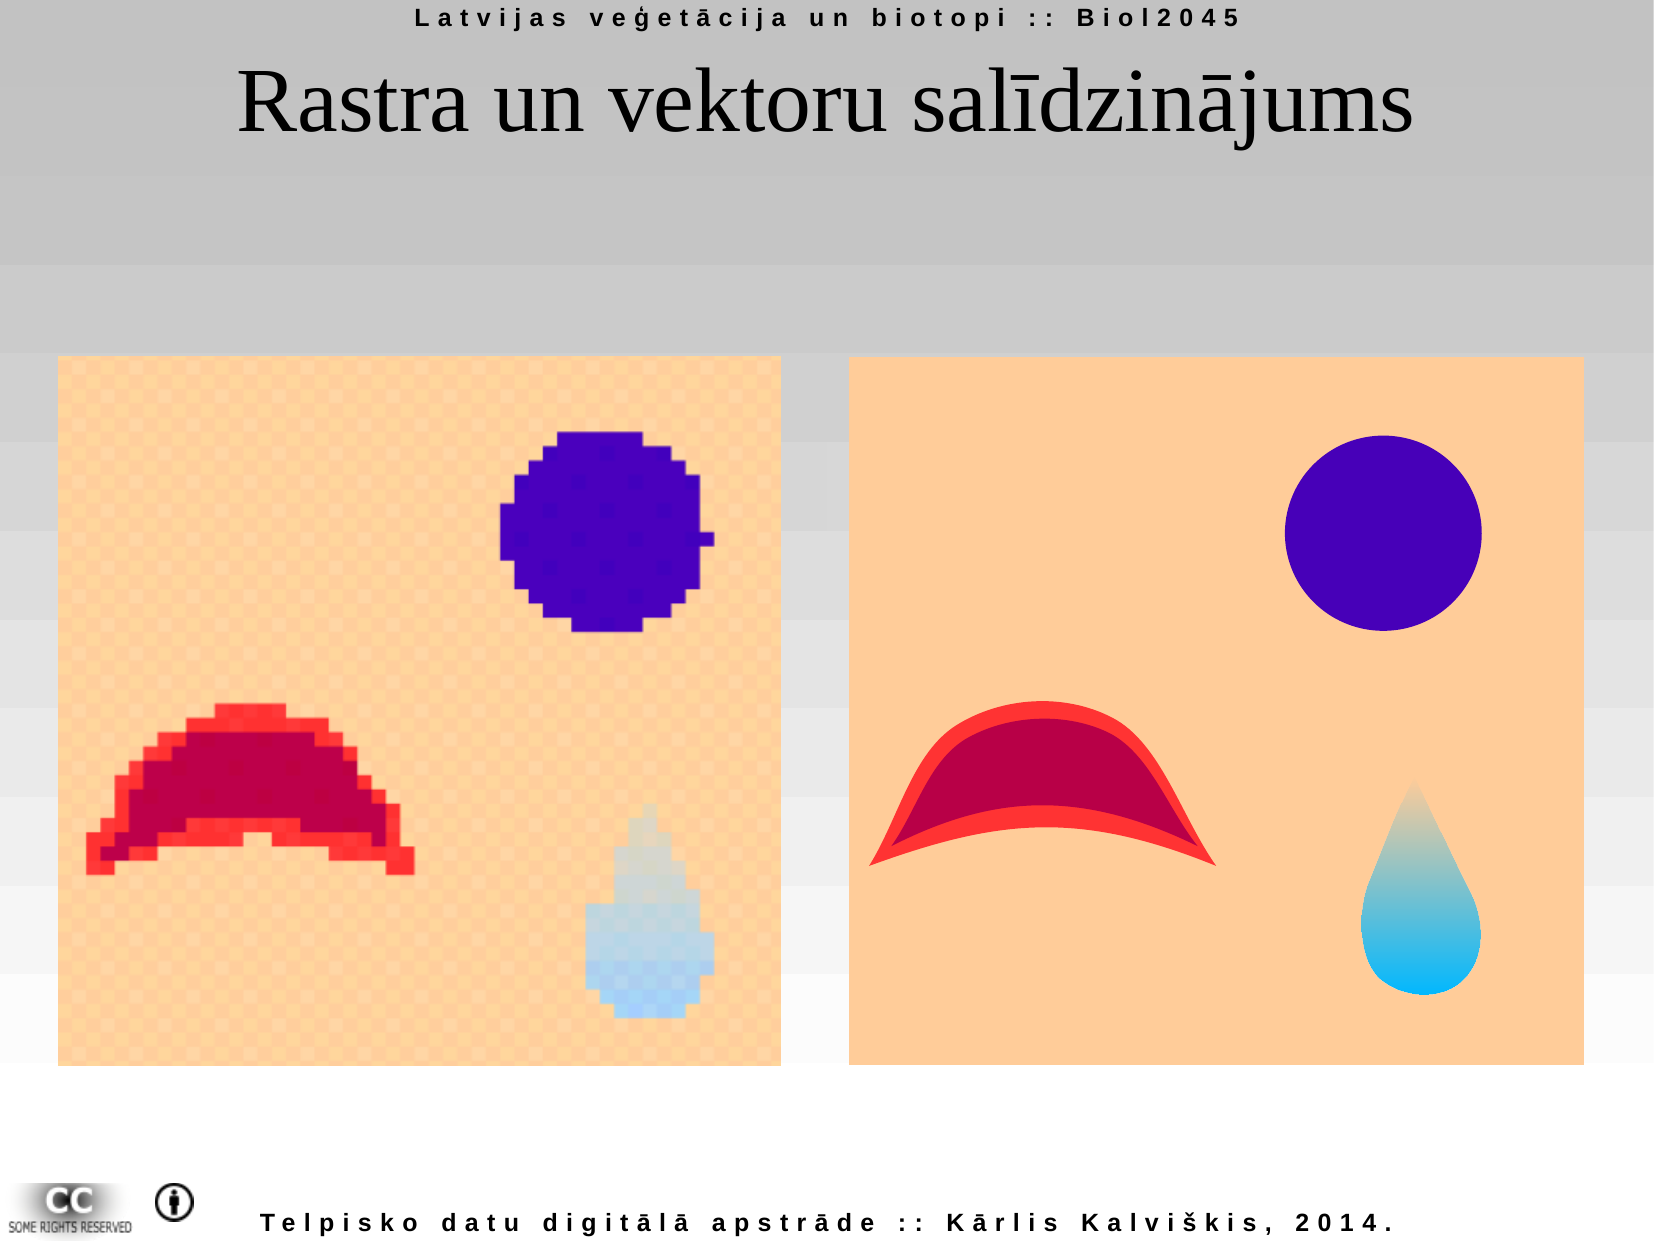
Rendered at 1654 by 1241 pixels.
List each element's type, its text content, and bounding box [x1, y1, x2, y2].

text_box [849, 357, 1584, 1065]
picture [0, 0, 1654, 1241]
title Rastra un vektoru salīdzinājums [34, 61, 1626, 296]
